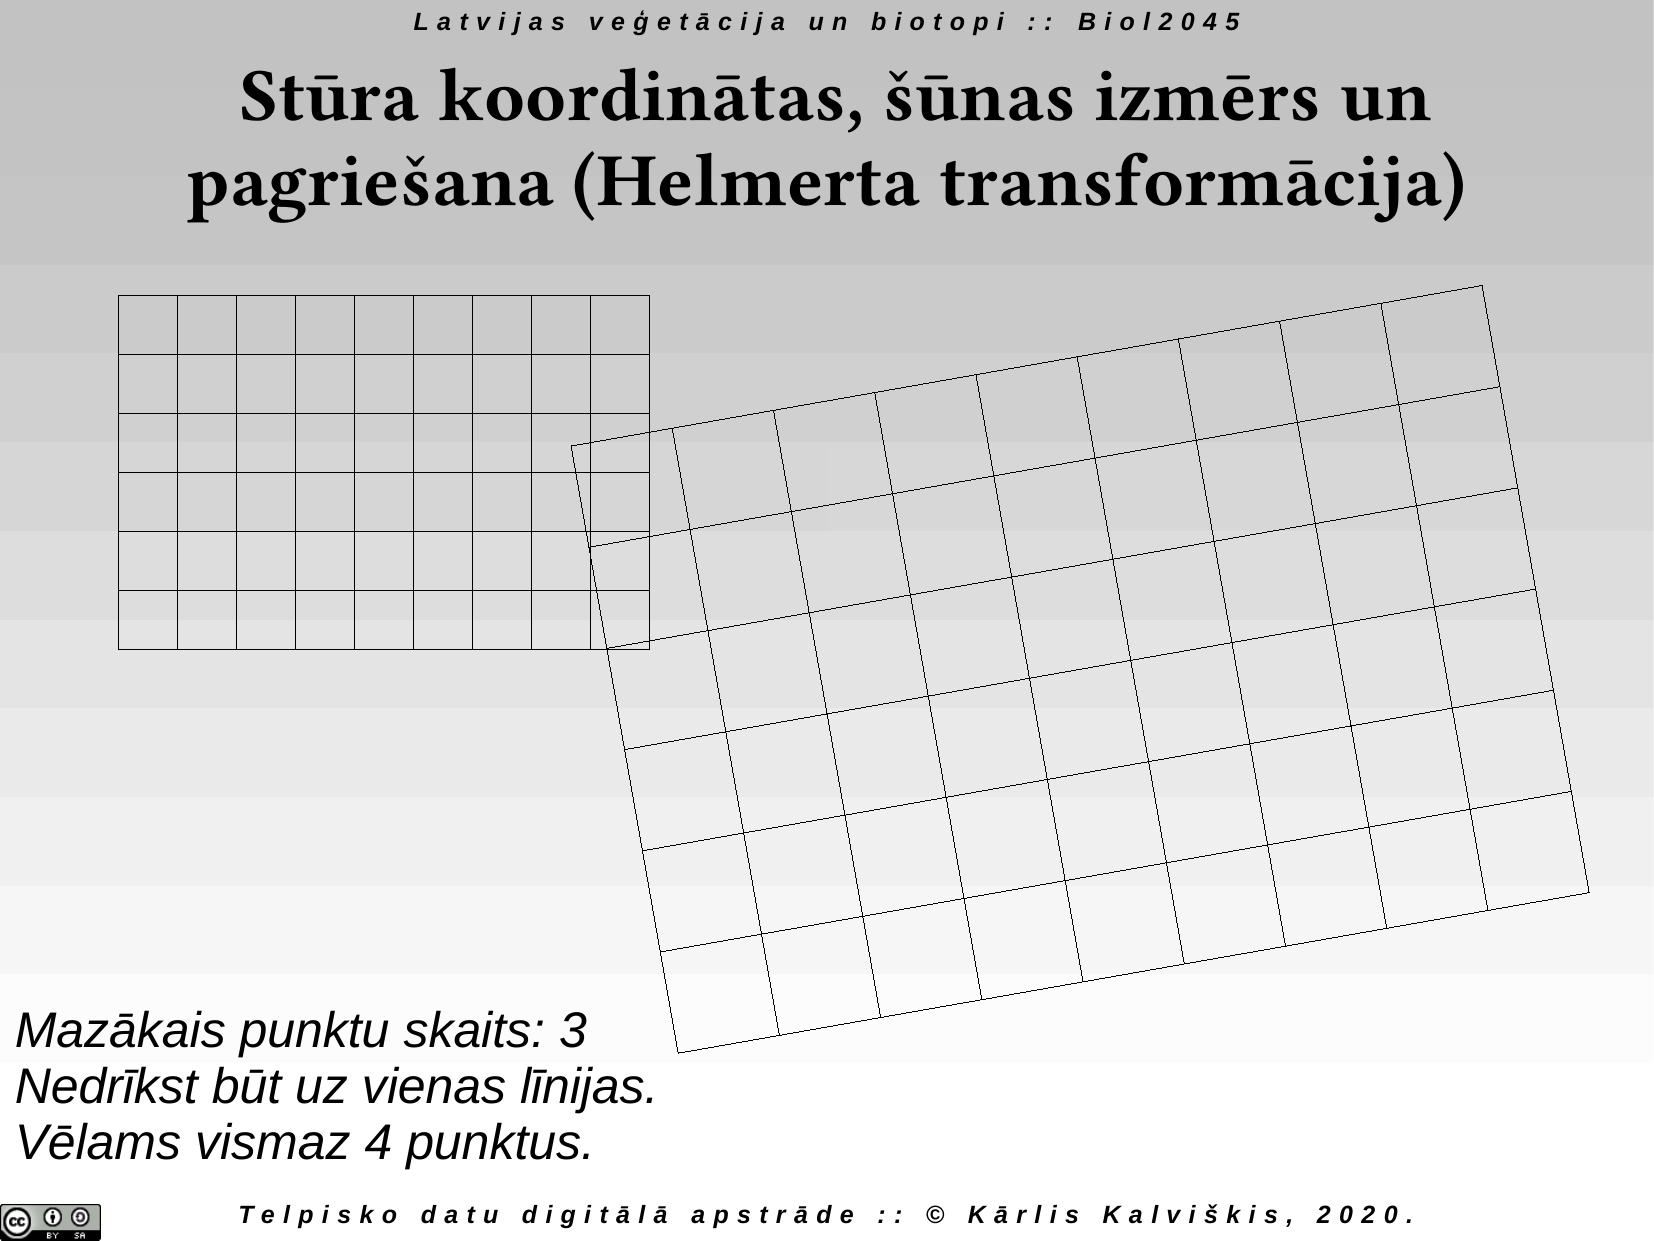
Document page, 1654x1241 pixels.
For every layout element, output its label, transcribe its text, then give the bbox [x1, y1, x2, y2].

picture [0, 0, 1654, 1241]
text_box Mazākais punktu skaits: 3 Nedrīkst būt uz vienas līnijas. Vēlams vismaz 4 punktus. [0, 984, 674, 1178]
title Stūra koordinātas, šūnas izmērs un pagriešana (Helmerta transformācija) [29, 34, 1625, 244]
